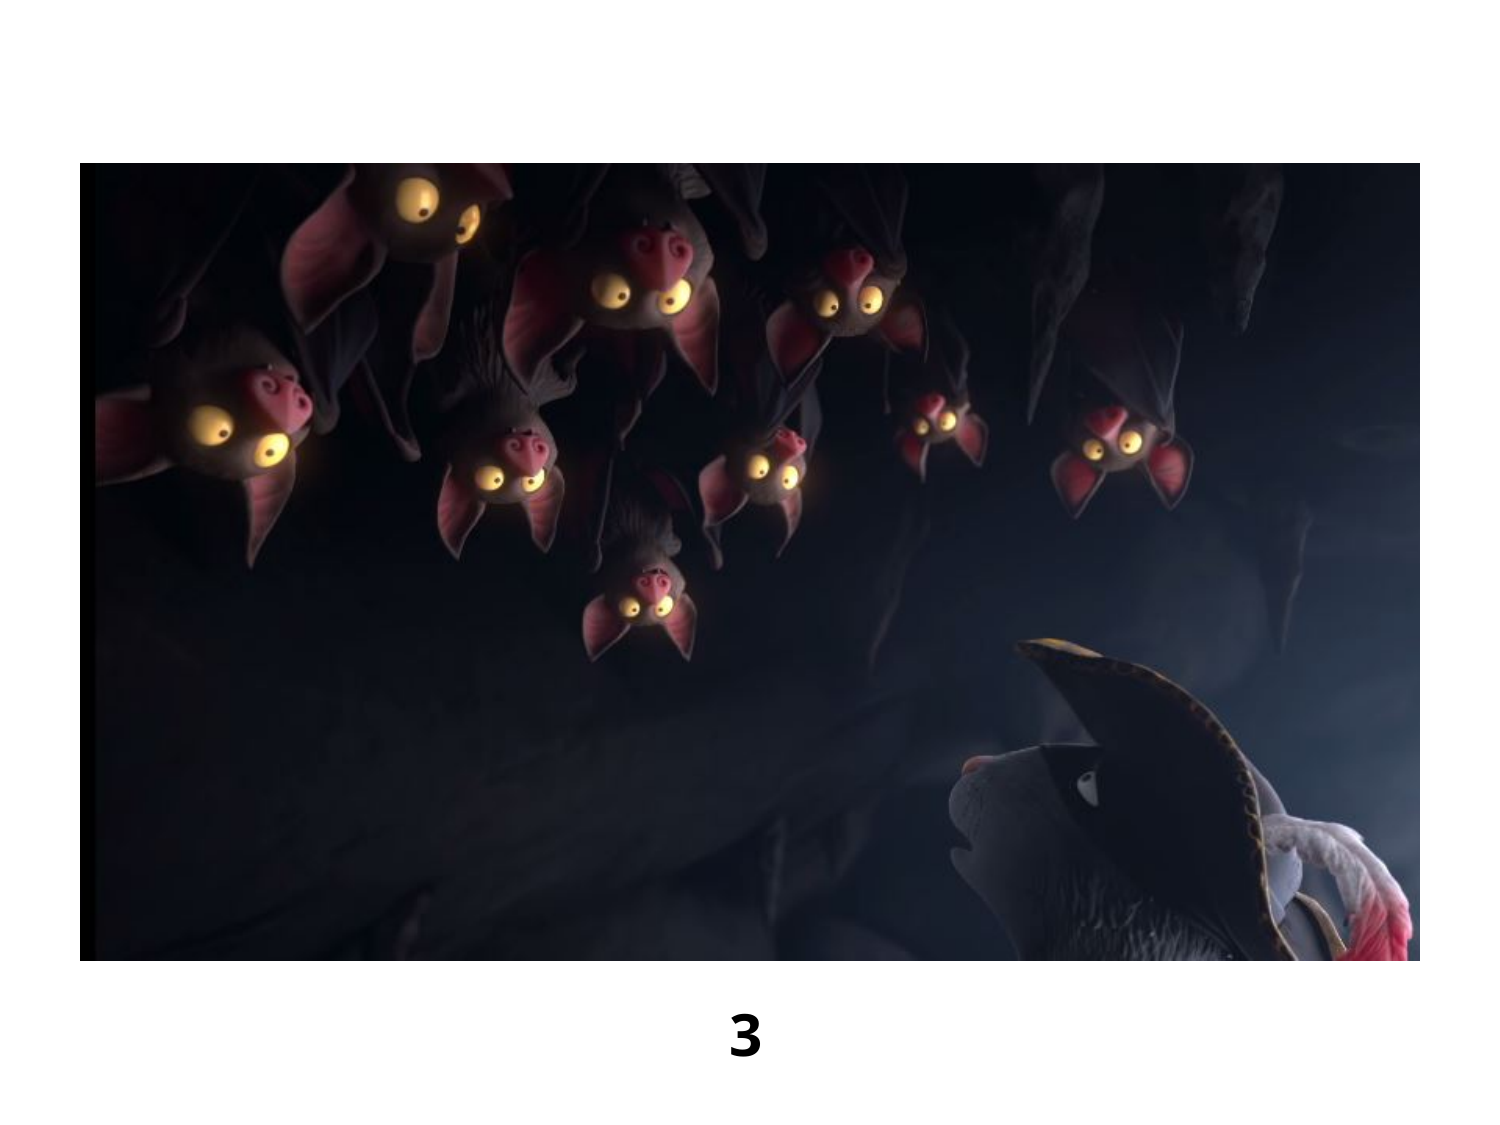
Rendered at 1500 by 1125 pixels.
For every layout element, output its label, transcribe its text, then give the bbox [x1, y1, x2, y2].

picture [80, 163, 1420, 961]
text_box 3 [503, 990, 989, 1076]
